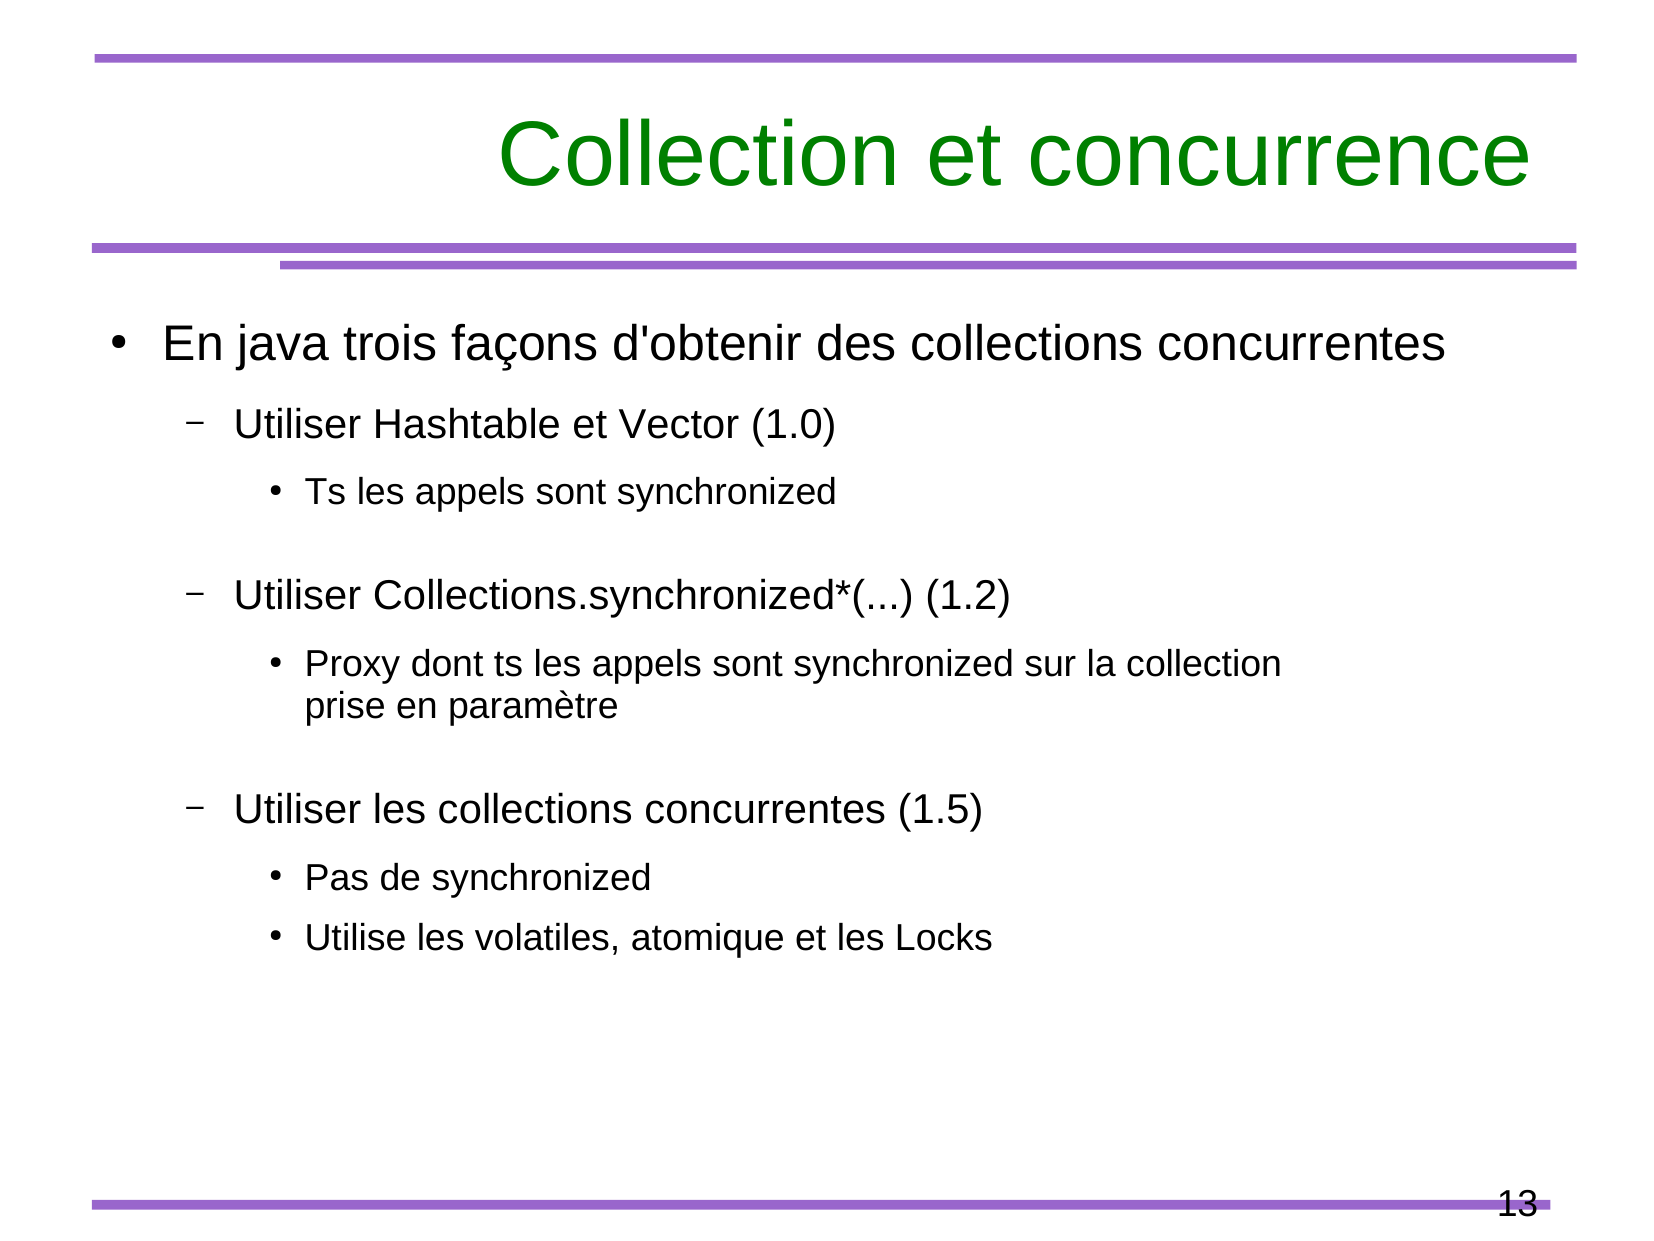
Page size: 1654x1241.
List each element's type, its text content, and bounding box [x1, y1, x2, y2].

list En java trois façons d'obtenir des collections concurrentes Utiliser Hashtable et Vector (1.0) Ts les appels sont synchronized Utiliser Collections.synchronized*(...) (1.2) Proxy dont ts les appels sont synchronized sur la collection prise en paramètre Utiliser les collections concurrentes (1.5) Pas de synchronized Utilise les volatiles, atomique et les Locks [92, 315, 1563, 1163]
title Collection et concurrence [121, 49, 1534, 257]
